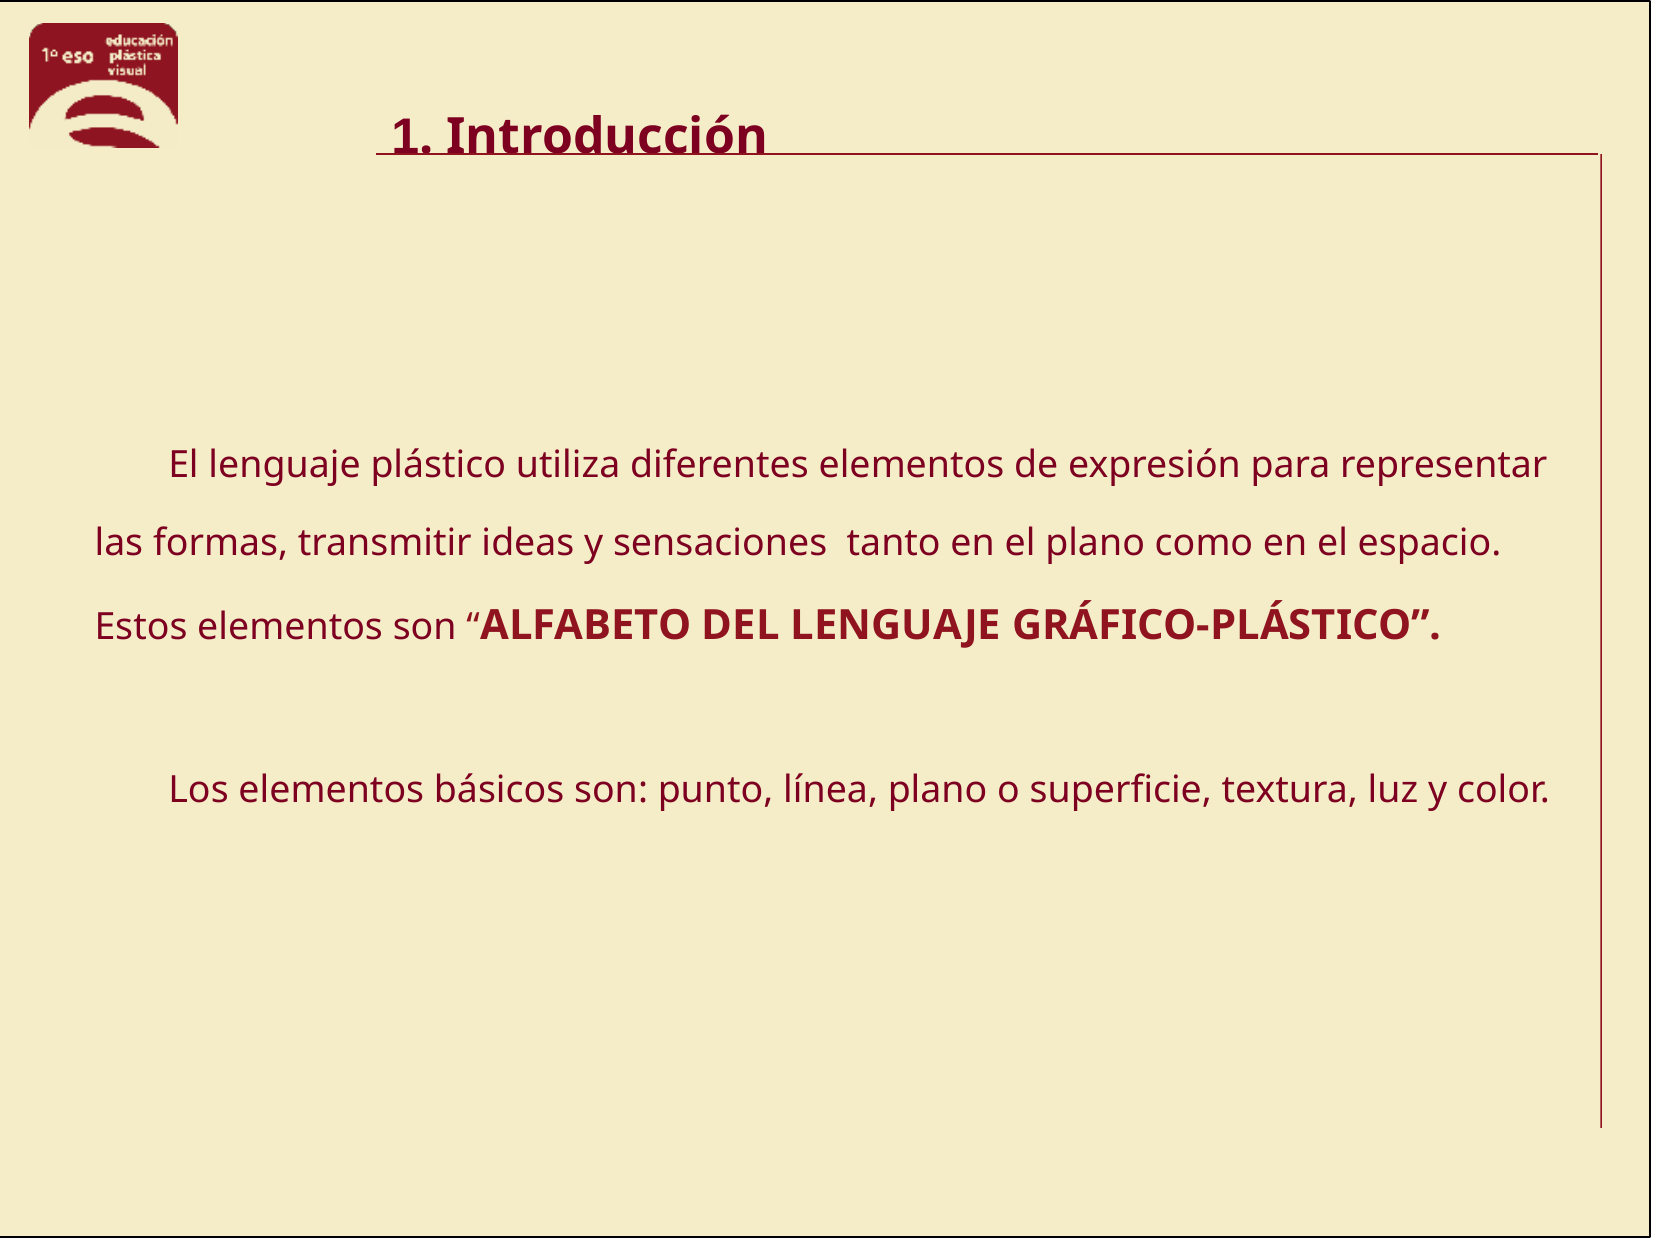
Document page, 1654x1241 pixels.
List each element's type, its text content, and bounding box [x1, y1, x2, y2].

text_box El lenguaje plástico utiliza diferentes elementos de expresión para representar las formas, transmitir ideas y sensaciones tanto en el plano como en el espacio. Estos elementos son “ALFABETO DEL LENGUAJE GRÁFICO-PLÁSTICO”. Los elementos básicos son: punto, línea, plano o superficie, textura, luz y color. [94, 168, 1593, 1050]
text_box 1. Introducción [391, 86, 845, 148]
picture [0, 0, 1654, 1241]
